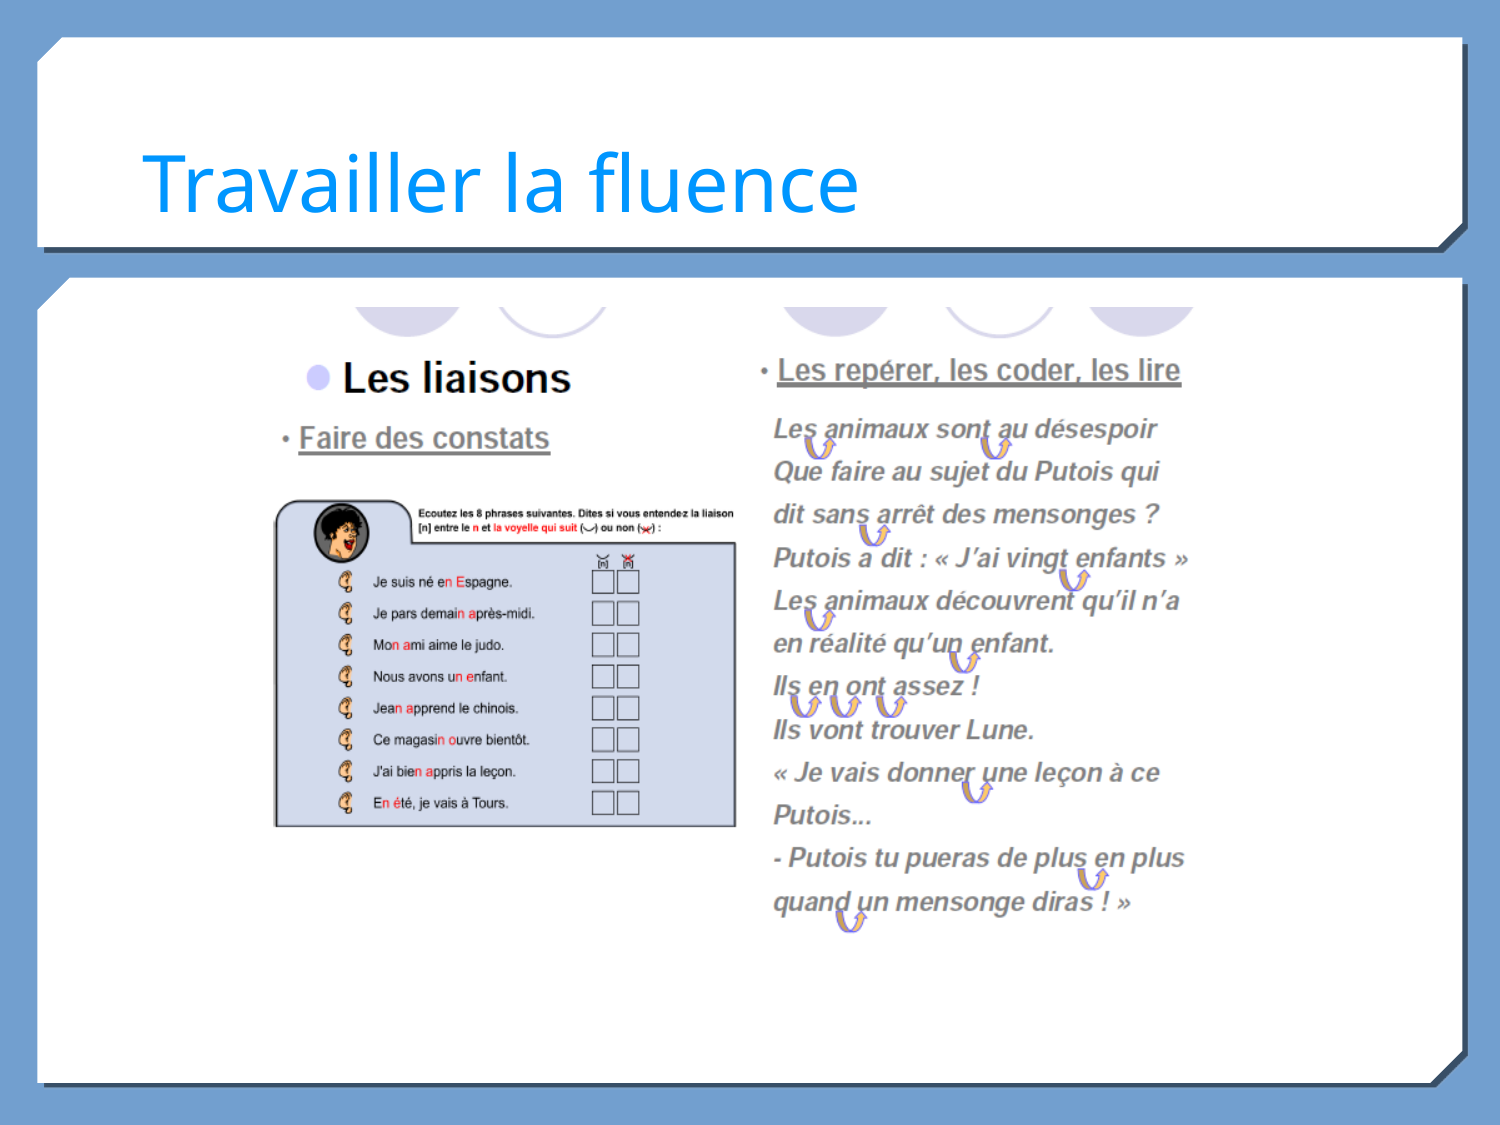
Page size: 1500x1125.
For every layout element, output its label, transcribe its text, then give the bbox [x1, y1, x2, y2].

picture [153, 307, 1323, 982]
title Travailler la fluence [127, 48, 1372, 236]
